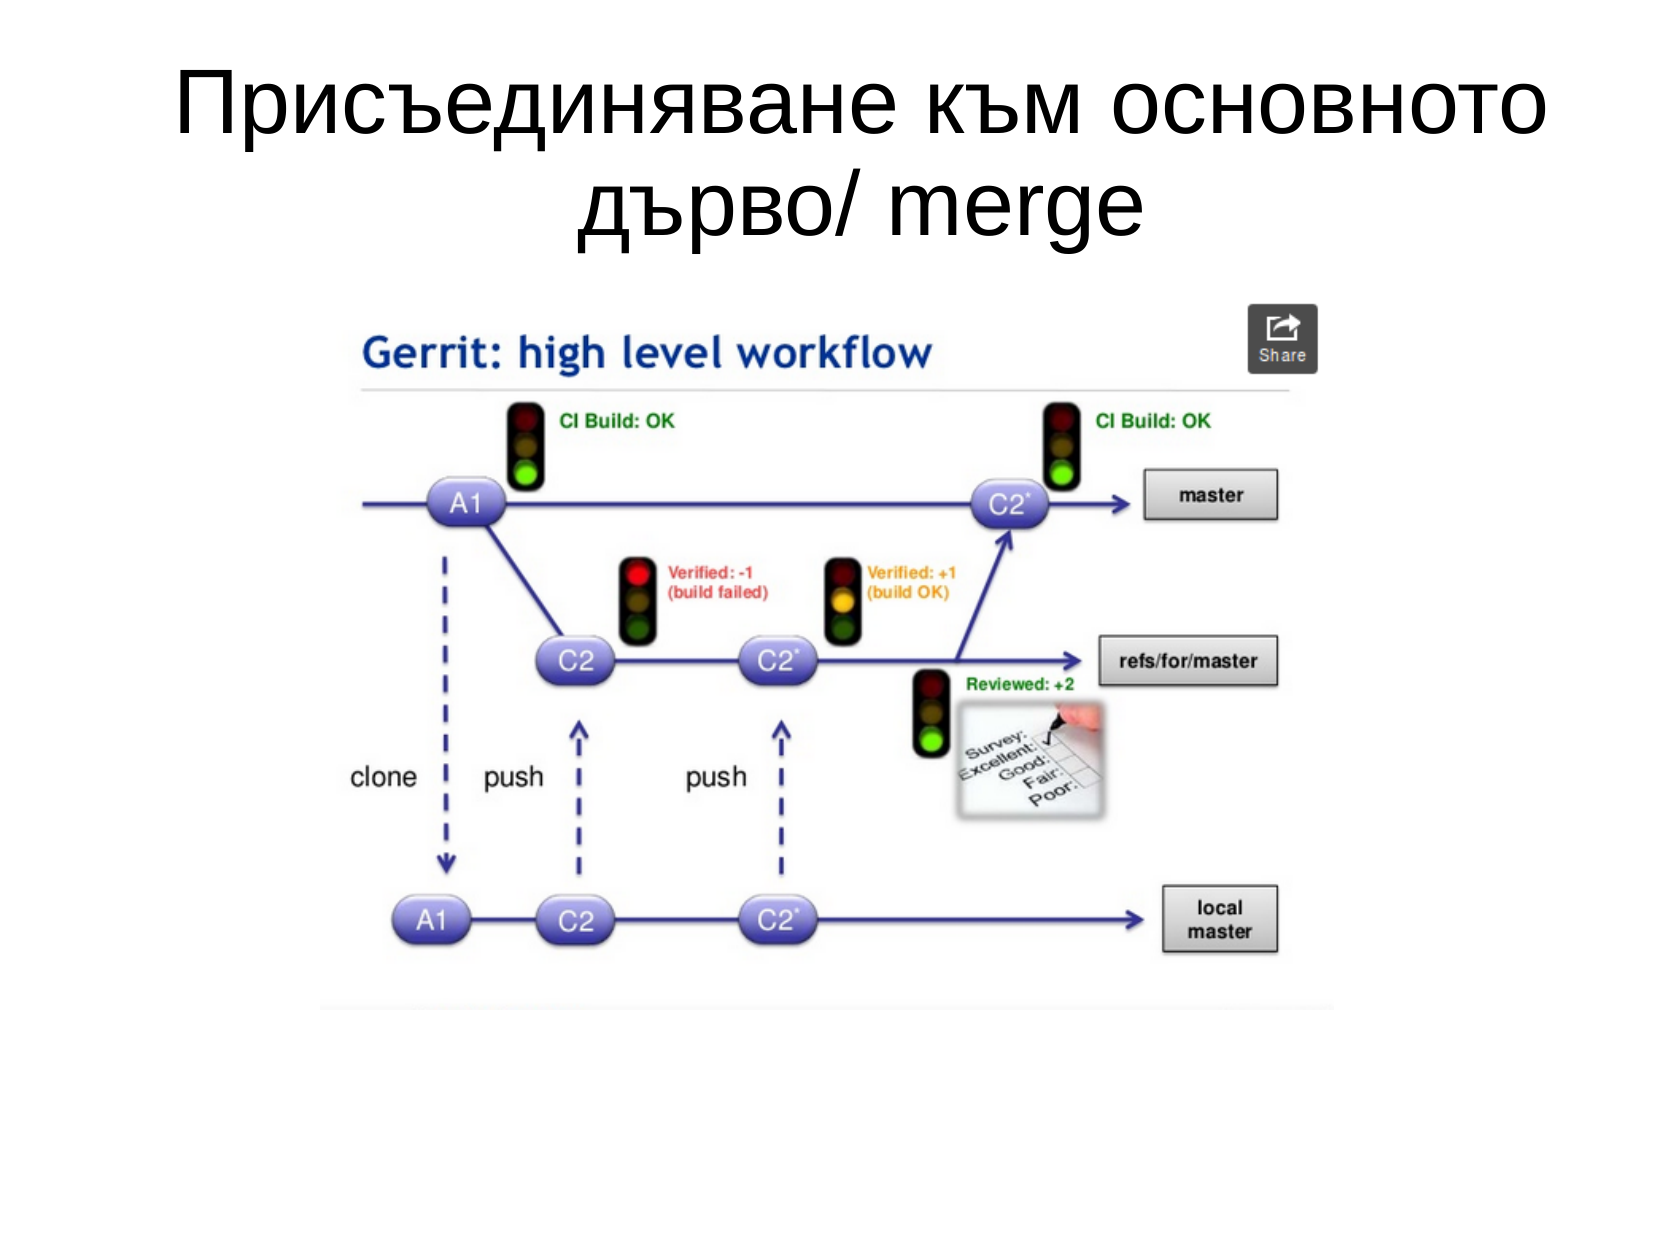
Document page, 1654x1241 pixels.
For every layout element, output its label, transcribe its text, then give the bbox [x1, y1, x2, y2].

title Присъединяване към основното дърво/ merge [82, 49, 1571, 257]
picture [320, 290, 1334, 1010]
